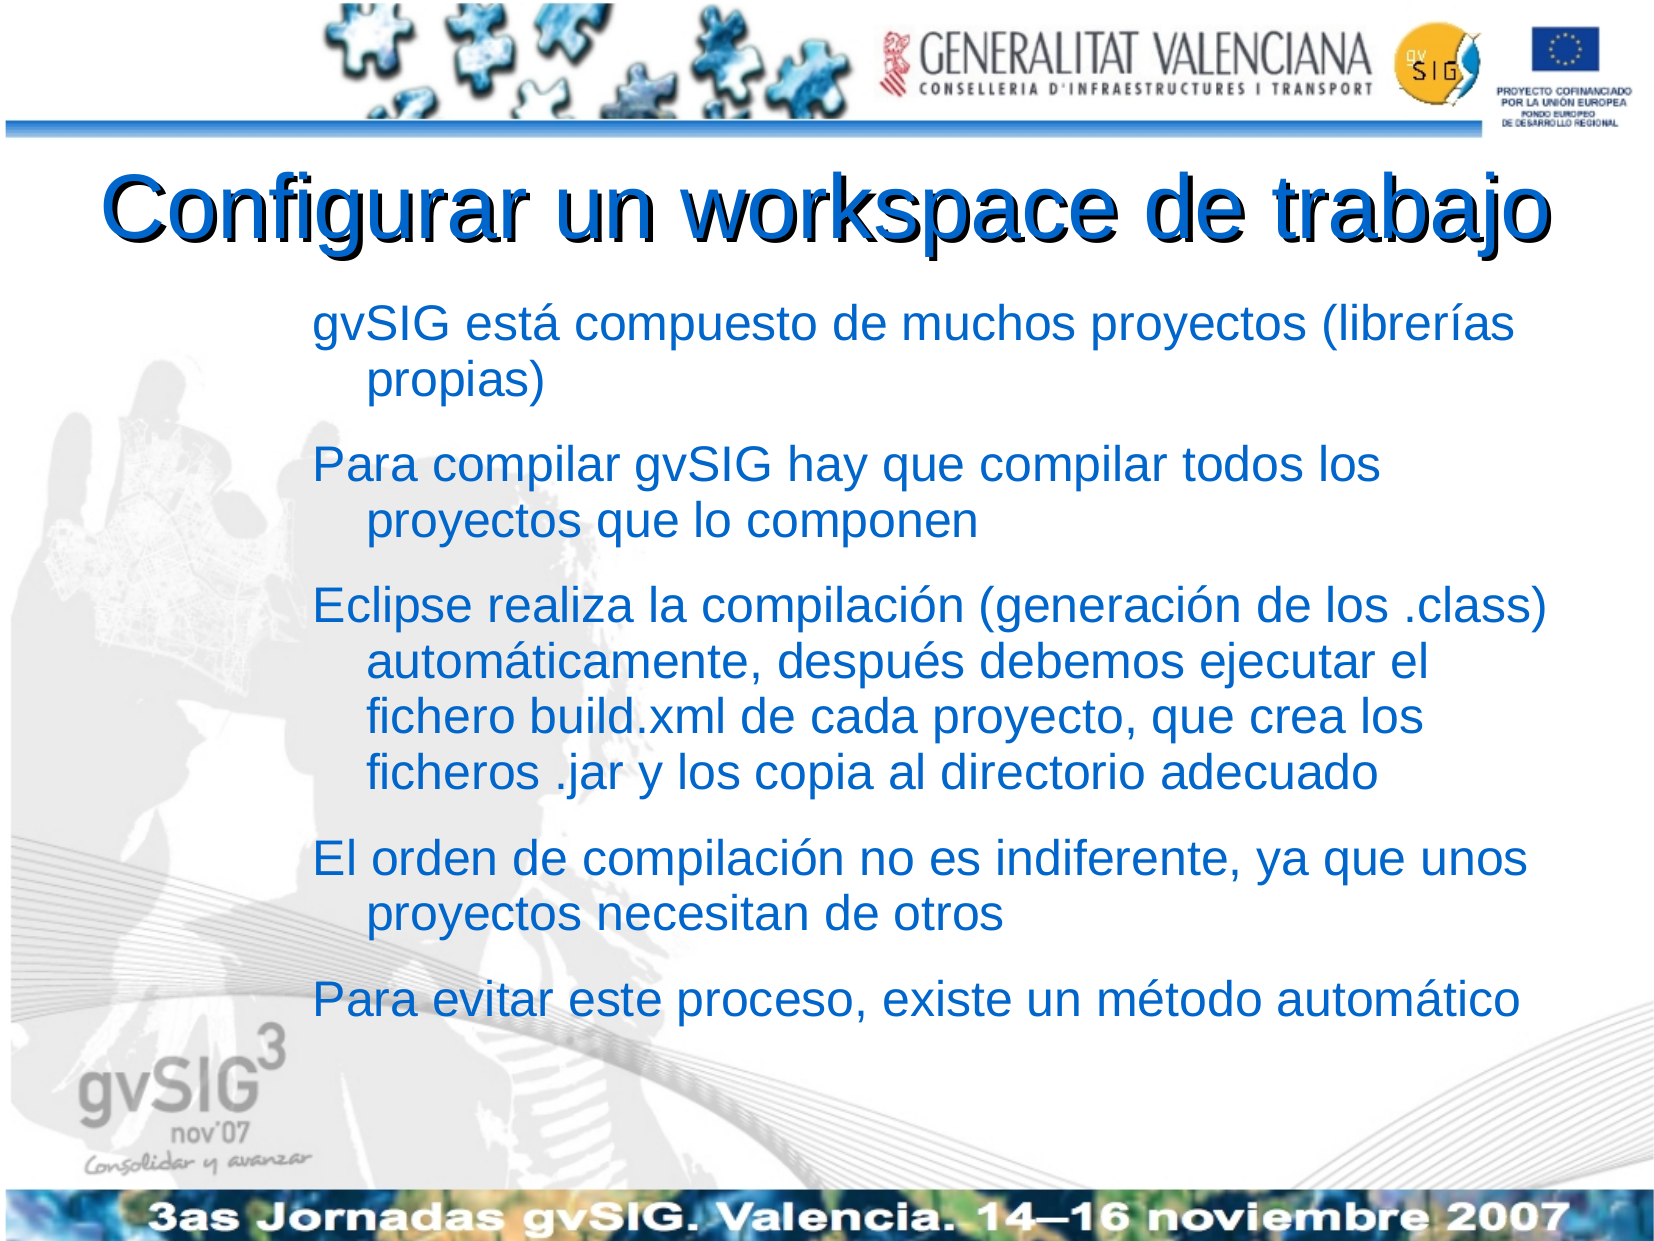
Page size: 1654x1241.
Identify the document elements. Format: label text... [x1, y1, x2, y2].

title Configurar un workspace de trabajo [59, 102, 1595, 311]
picture [5, 2, 1654, 1241]
list gvSIG está compuesto de muchos proyectos (librerías propias) Para compilar gvSIG hay que compilar todos los proyectos que lo componen Eclipse realiza la compilación (generación de los .class) automáticamente, después debemos ejecutar el fichero build.xml de cada proyecto, que crea los ficheros .jar y los copia al directorio adecuado El orden de compilación no es indiferente, ya que unos proyectos necesitan de otros Para evitar este proceso, existe un método automático [295, 295, 1565, 1104]
